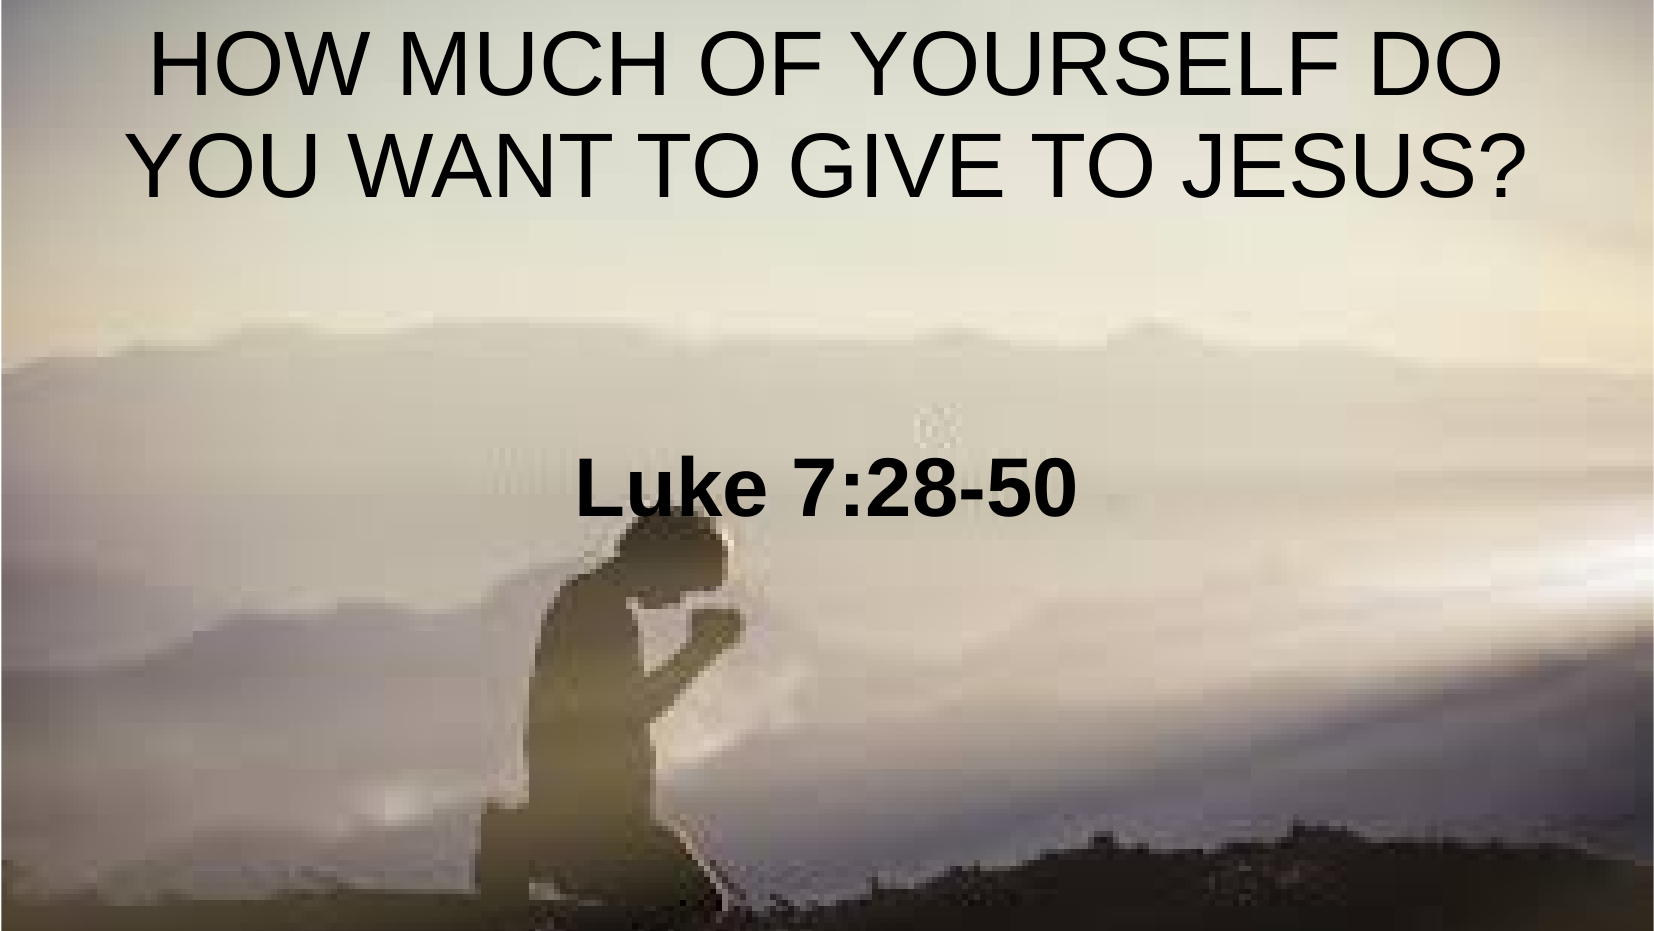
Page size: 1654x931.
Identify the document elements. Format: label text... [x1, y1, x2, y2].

subtitle Luke 7:28-50 [82, 217, 1571, 758]
picture [1, 0, 1654, 931]
title HOW MUCH OF YOURSELF DO YOU WANT TO GIVE TO JESUS? [82, 12, 1571, 217]
